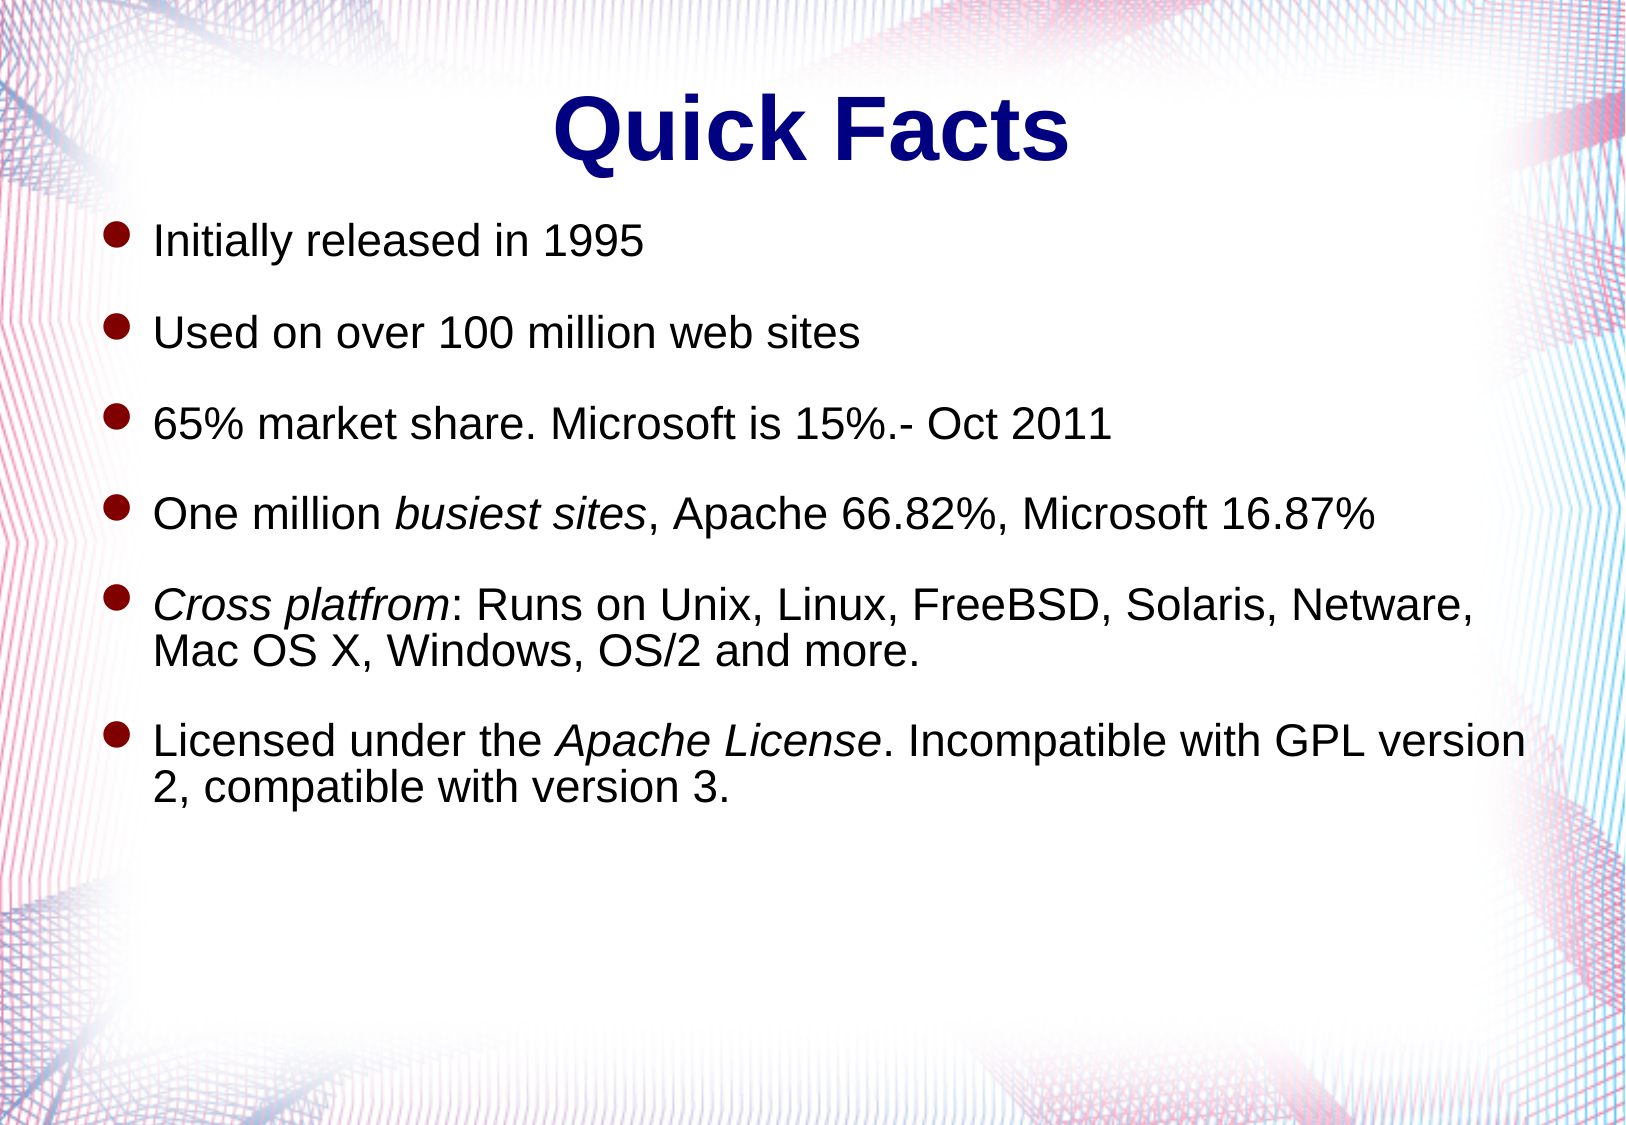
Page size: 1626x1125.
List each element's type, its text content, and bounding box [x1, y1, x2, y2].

picture [0, 0, 1626, 1125]
text_box Quick Facts [54, 44, 1571, 215]
text_box Initially released in 1995 Used on over 100 million web sites 65% market share. Microsoft is 15%.- Oct 2011 One million busiest sites, Apache 66.82%, Microsoft 16.87% Cross platfrom: Runs on Unix, Linux, FreeBSD, Solaris, Netware, Mac OS X, Windows, OS/2 and more. Licensed under the Apache License. Incompatible with GPL version 2, compatible with version 3. [81, 214, 1560, 1063]
